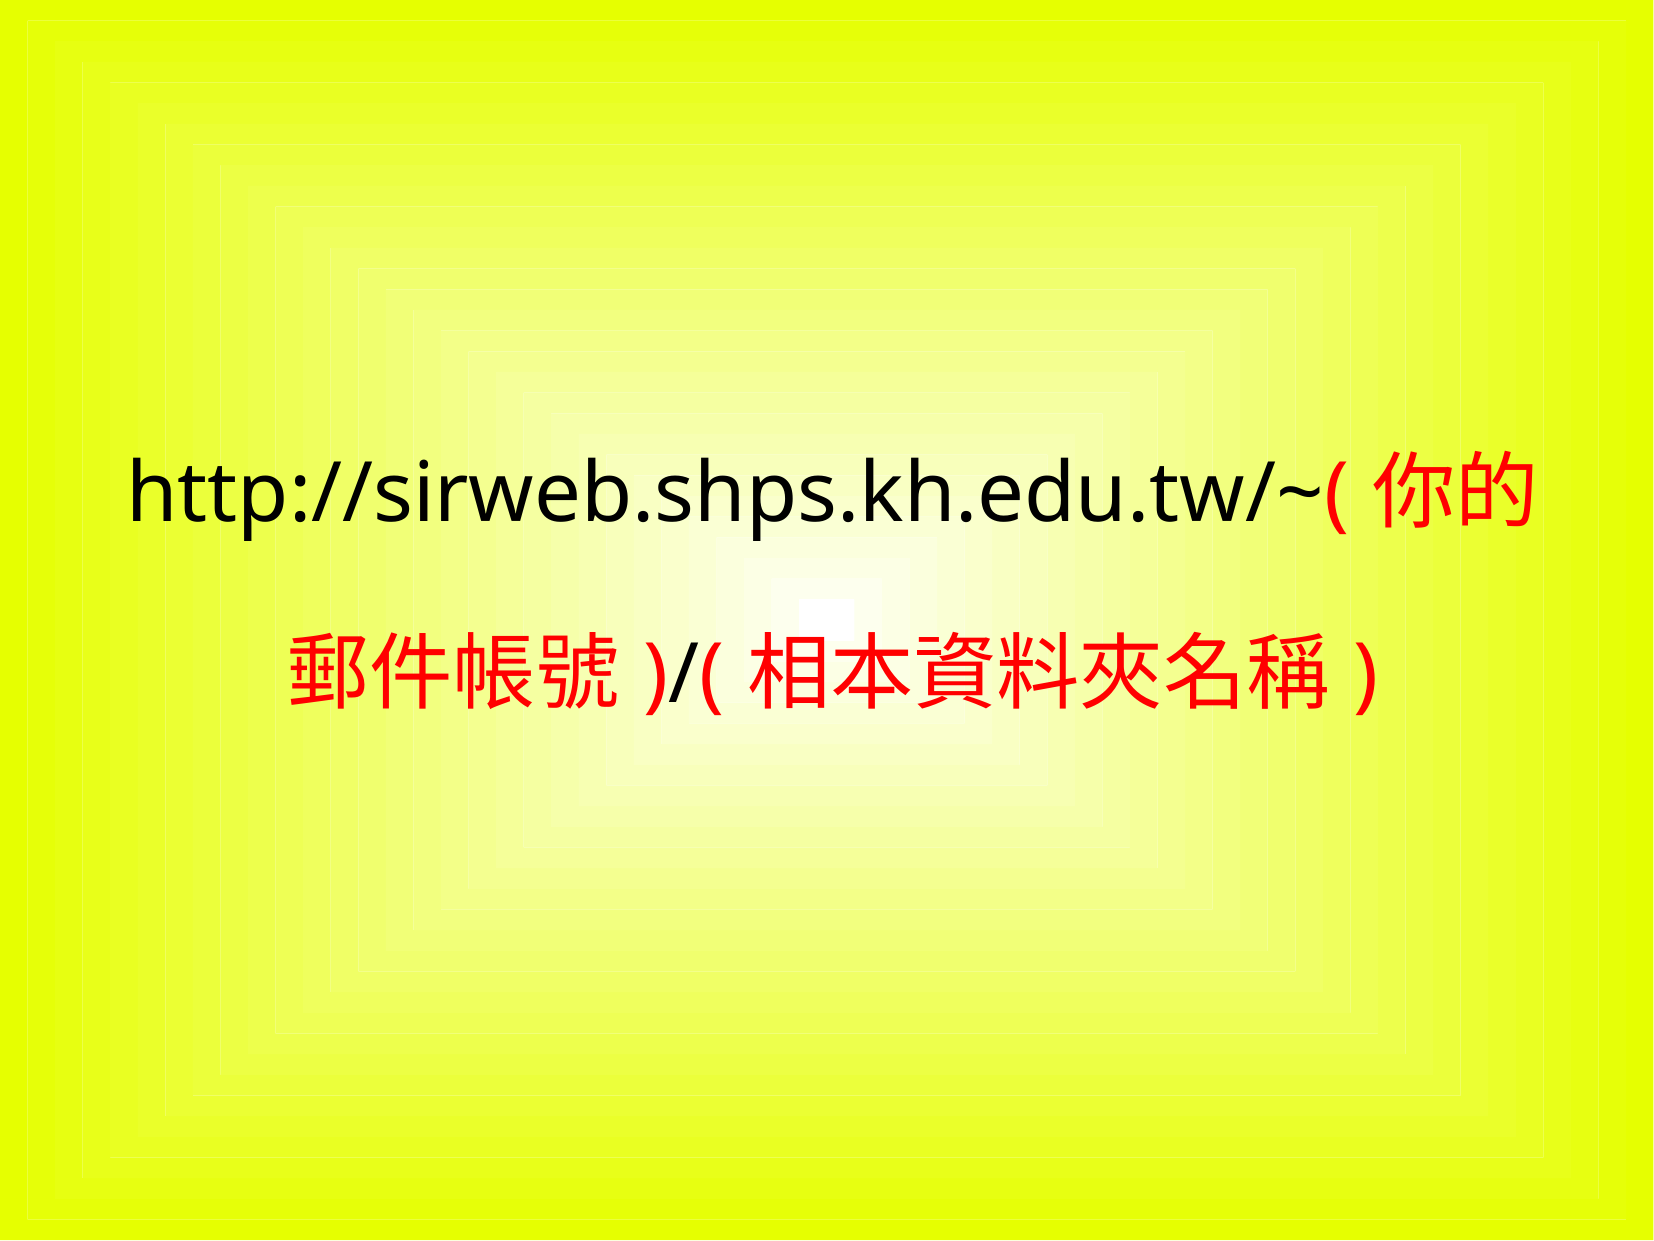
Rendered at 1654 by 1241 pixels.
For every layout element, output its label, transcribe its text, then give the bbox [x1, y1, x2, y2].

title http://sirweb.shps.kh.edu.tw/~(你的郵件帳號)/(相本資料夾名稱) [88, 441, 1577, 650]
